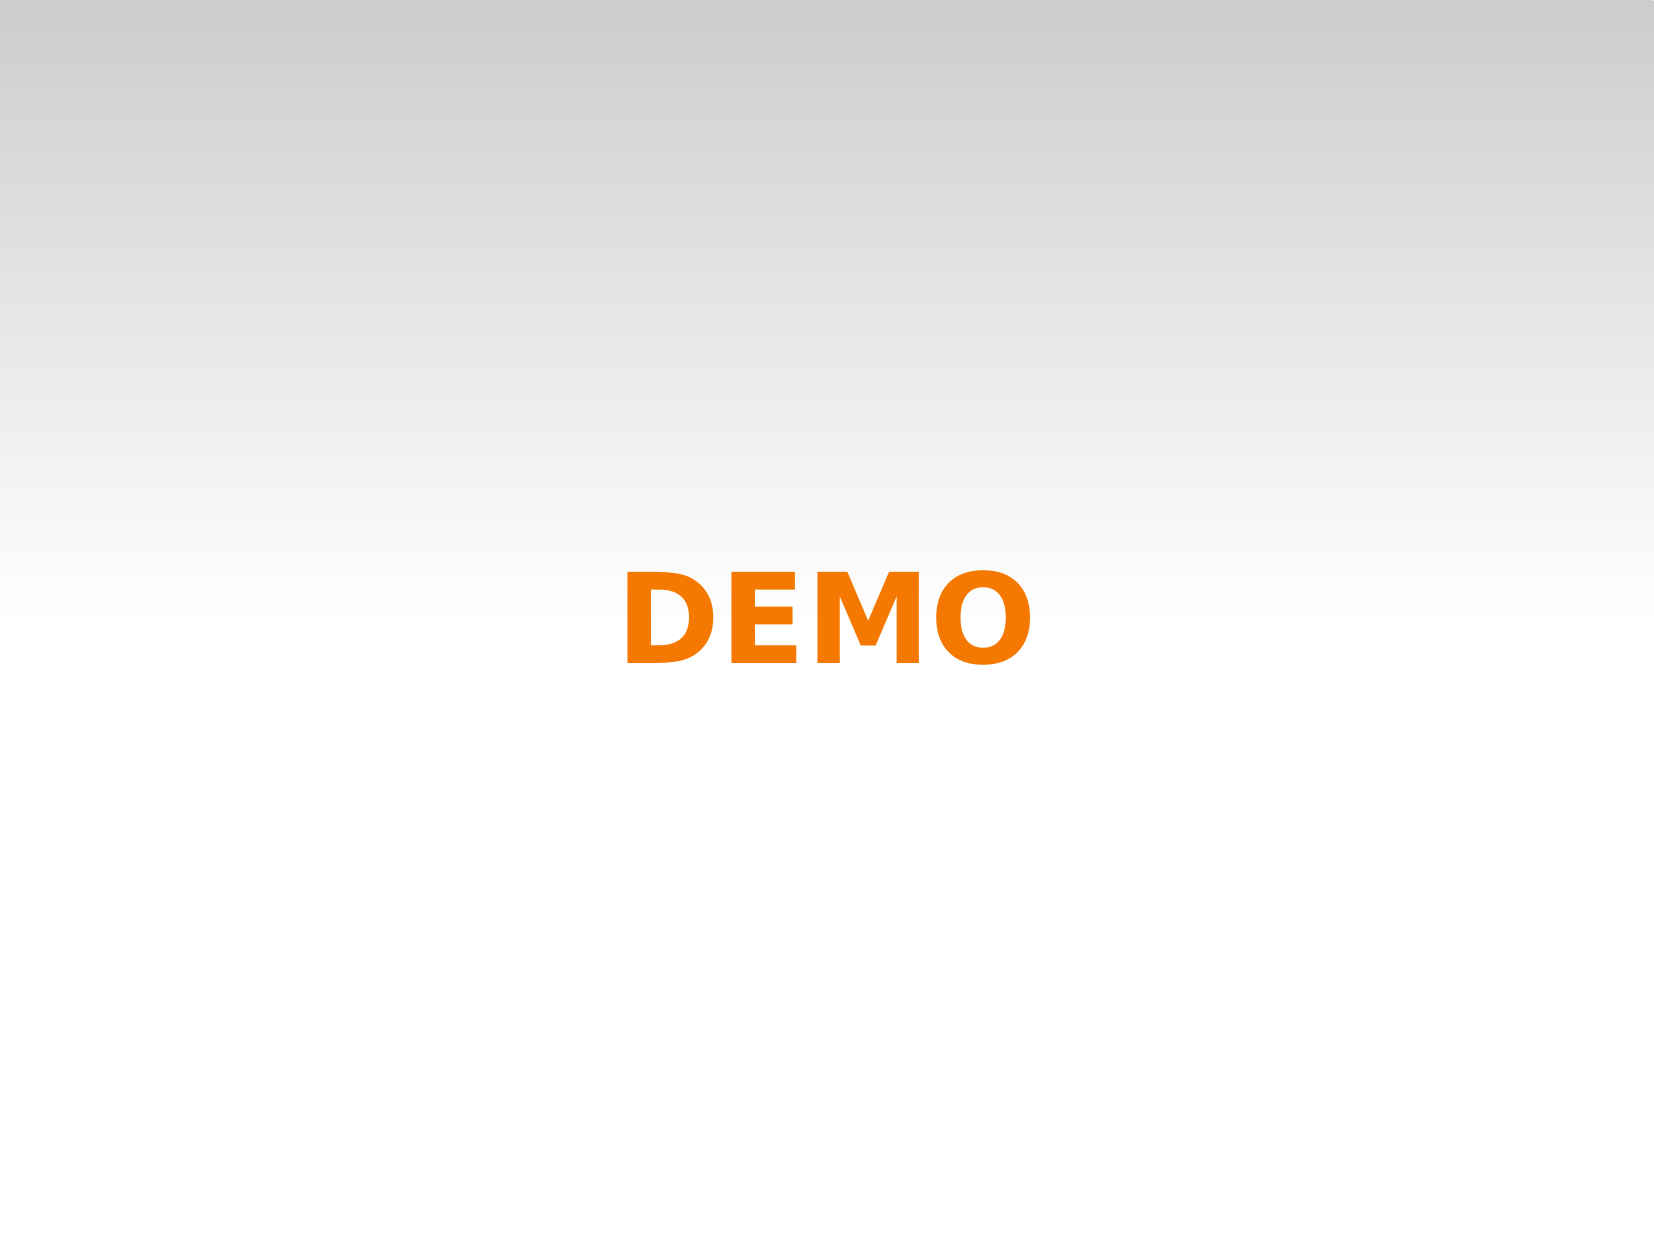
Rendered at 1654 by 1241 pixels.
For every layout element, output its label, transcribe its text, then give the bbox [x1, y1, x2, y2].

title DEMO [82, 516, 1571, 724]
